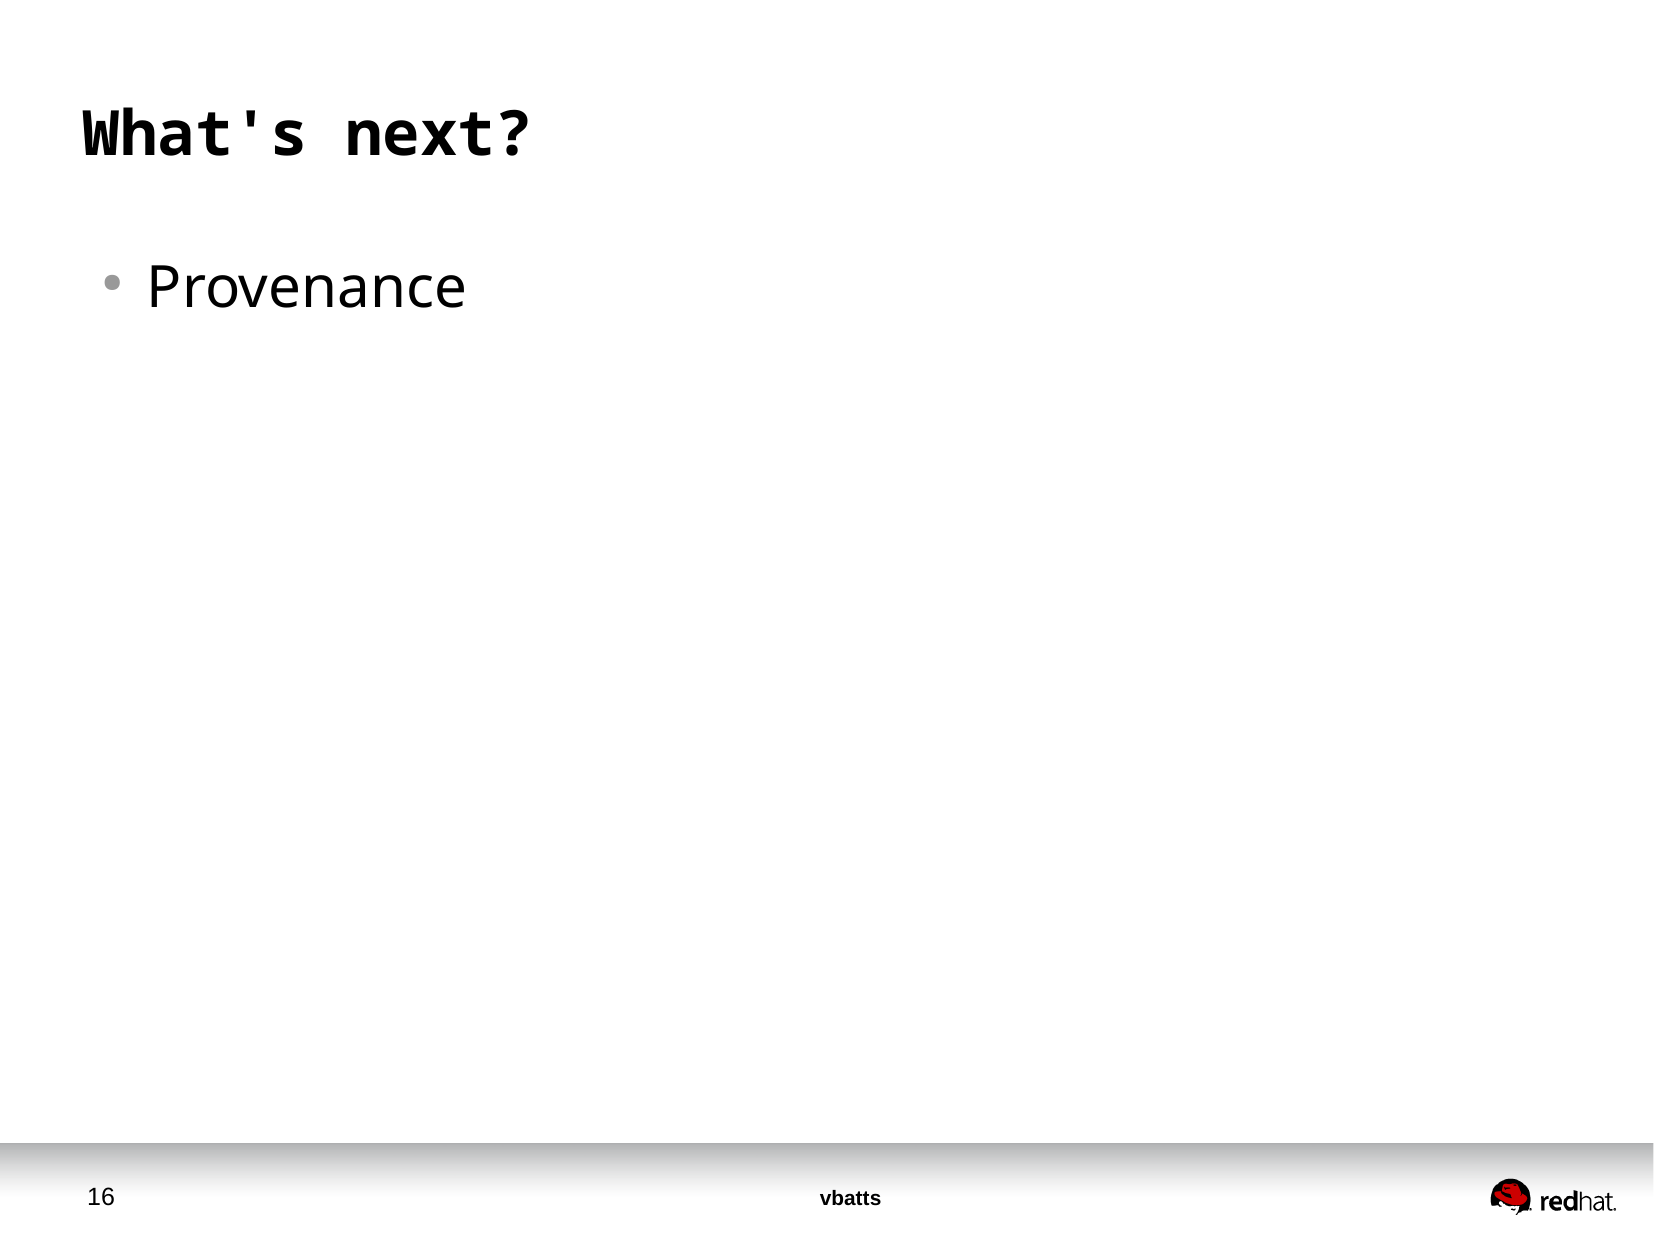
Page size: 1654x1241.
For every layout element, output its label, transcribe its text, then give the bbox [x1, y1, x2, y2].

title What's next? [82, 37, 1571, 226]
picture [0, 1143, 1654, 1241]
list Provenance [86, 244, 1576, 1039]
